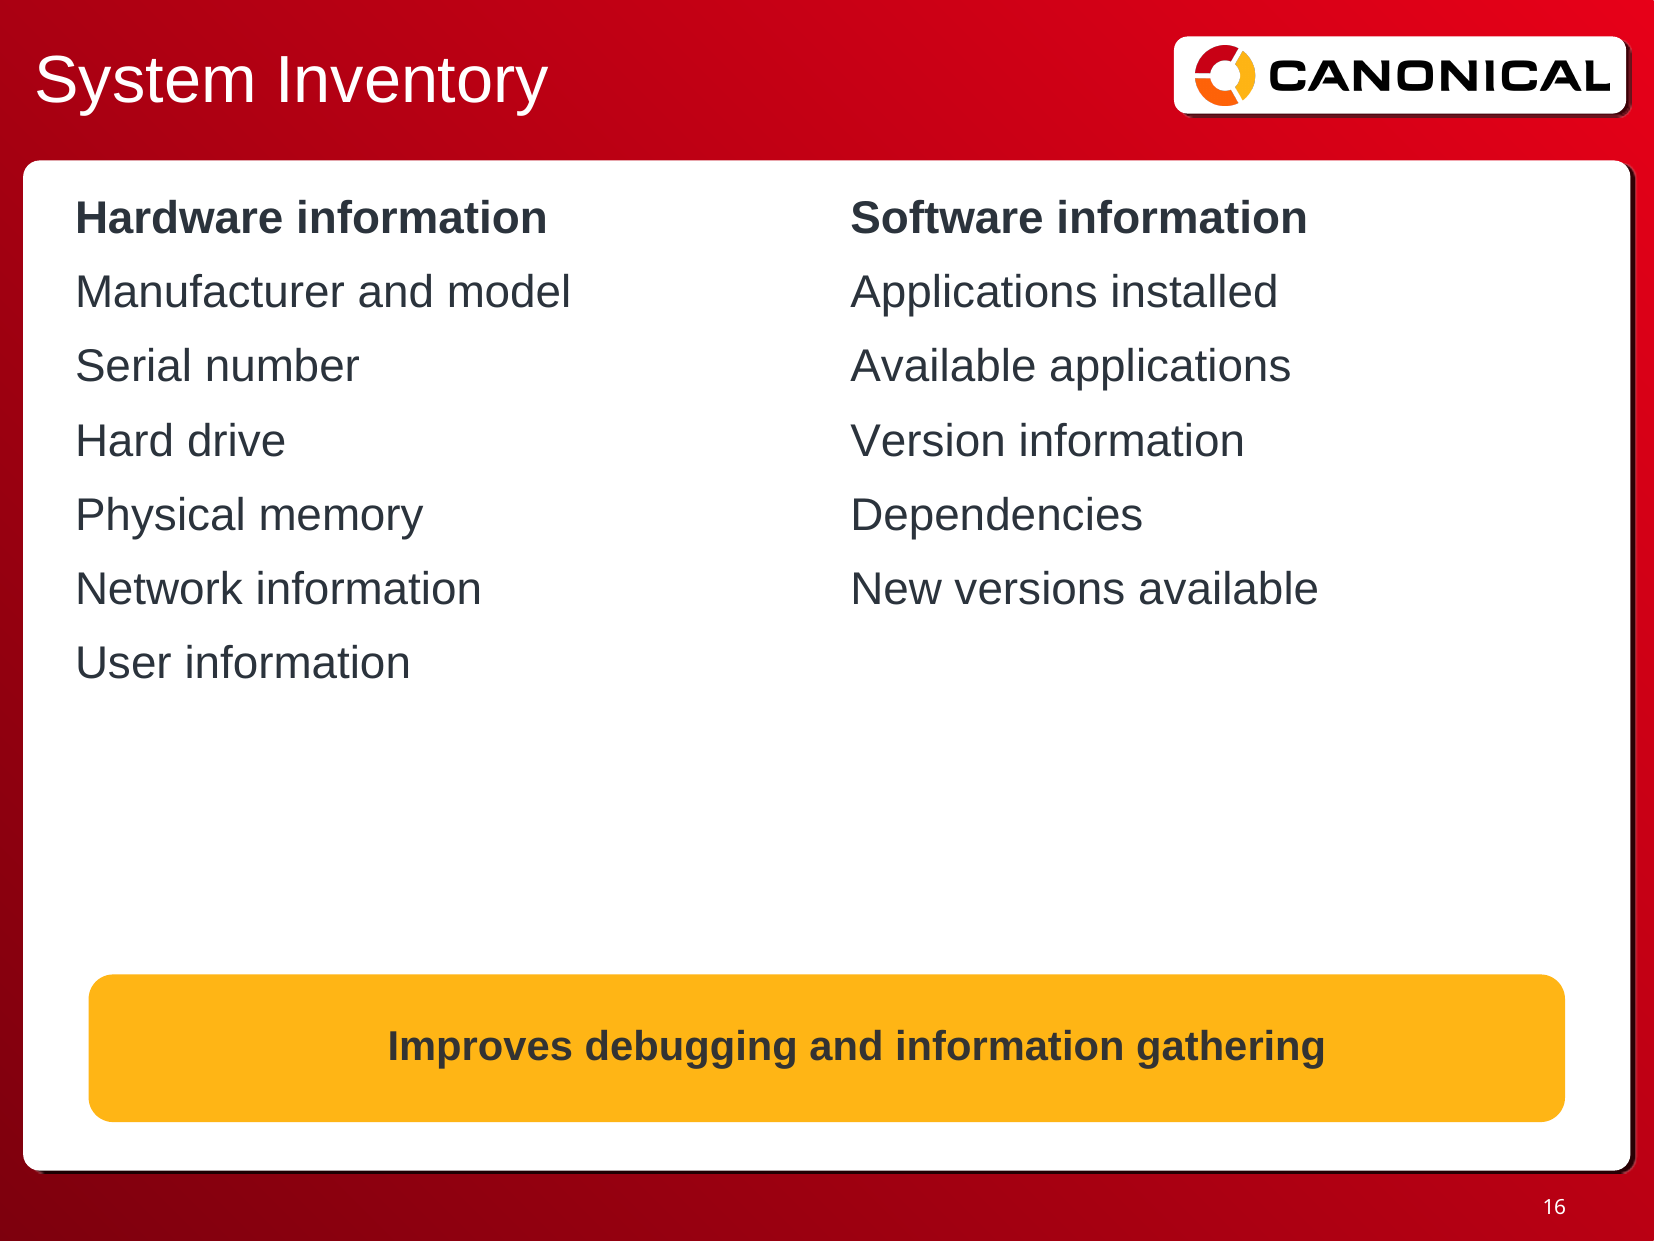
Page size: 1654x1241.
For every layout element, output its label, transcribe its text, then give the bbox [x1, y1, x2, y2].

list Hardware information Manufacturer and model Serial number Hard drive Physical memory Network information User information [74, 196, 814, 1090]
text_box Improves debugging and information gathering [88, 974, 1566, 1123]
picture [1548, 45, 1610, 106]
title System Inventory [34, 19, 1548, 151]
list Software information Applications installed Available applications Version information Dependencies New versions available [850, 196, 1589, 1075]
